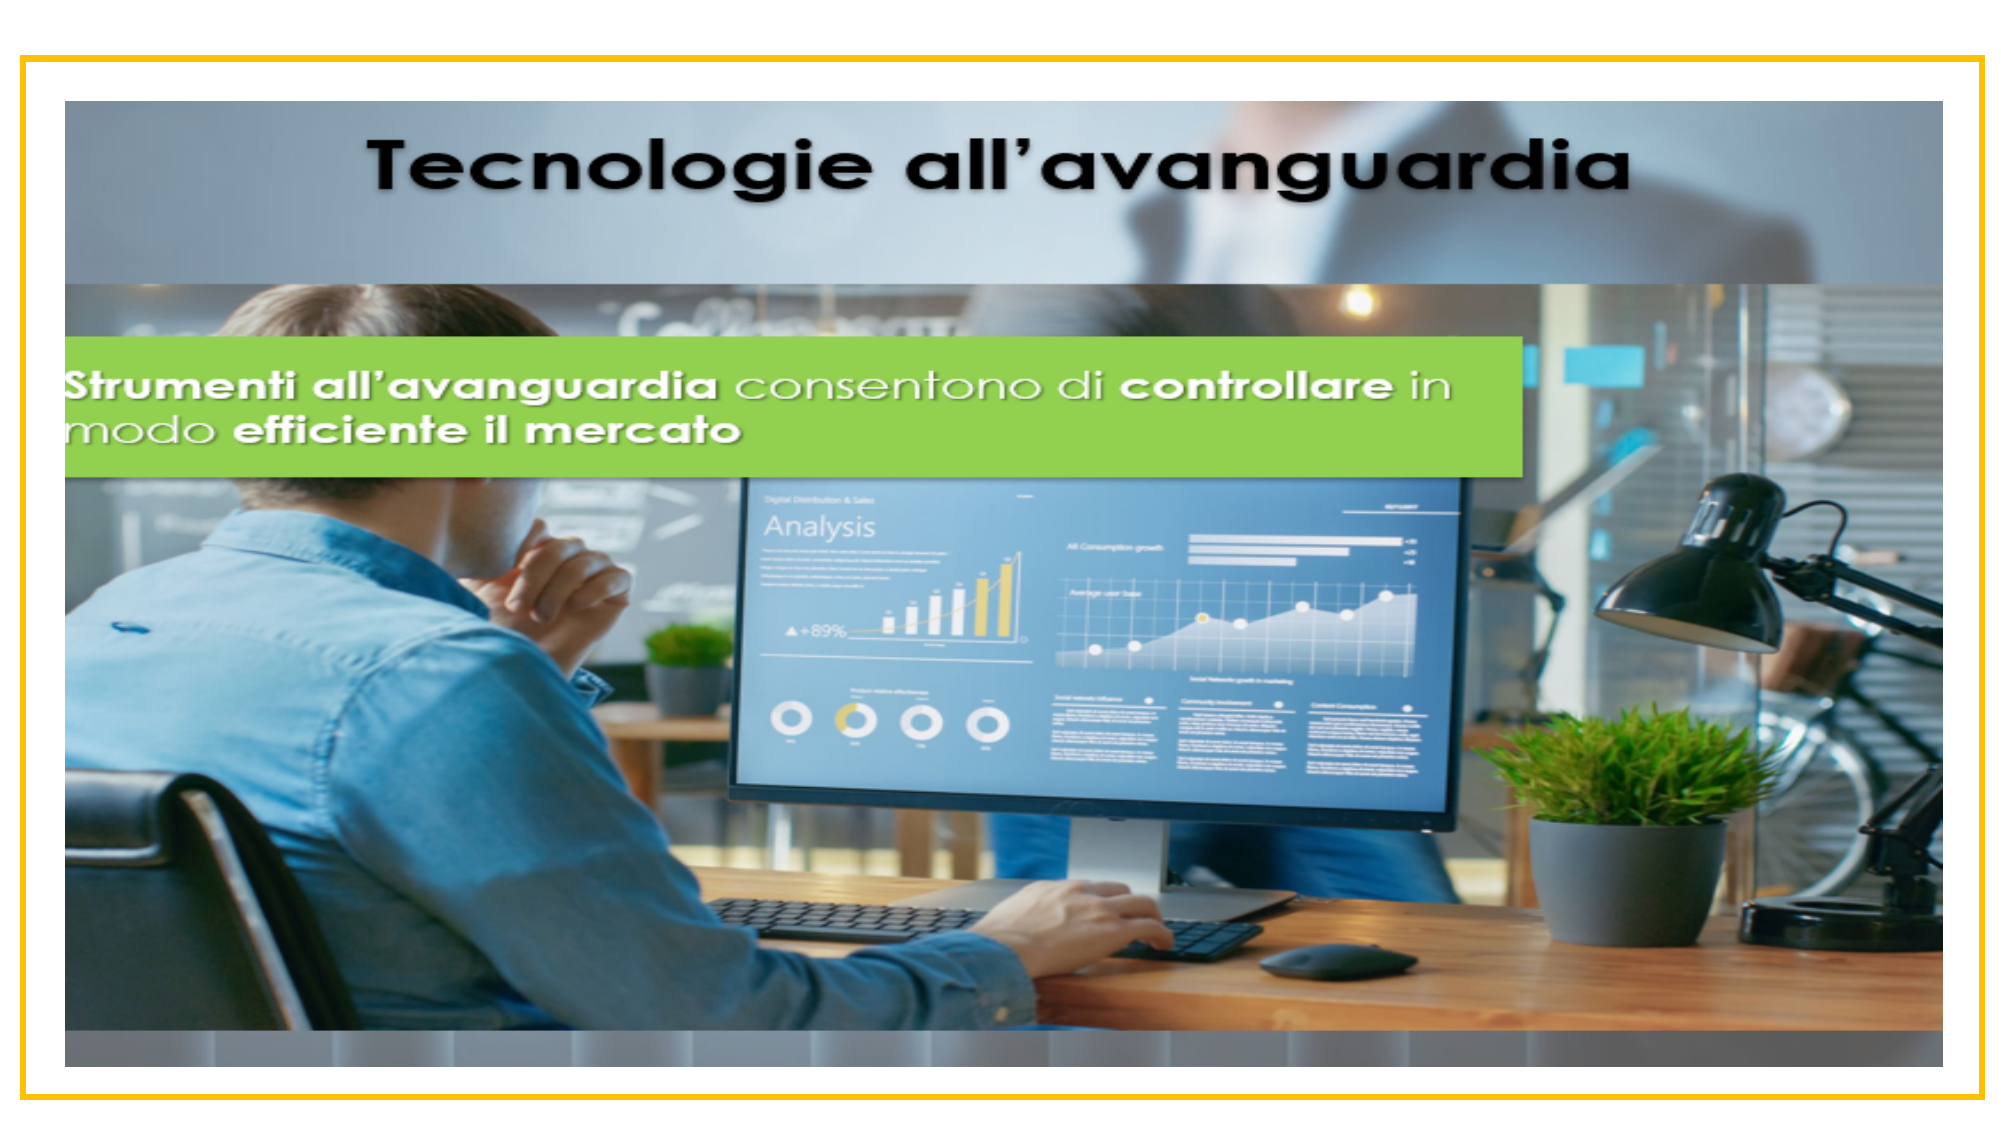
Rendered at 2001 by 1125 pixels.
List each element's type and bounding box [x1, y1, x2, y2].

text_box [22, 58, 1983, 1097]
picture [65, 101, 1943, 1067]
